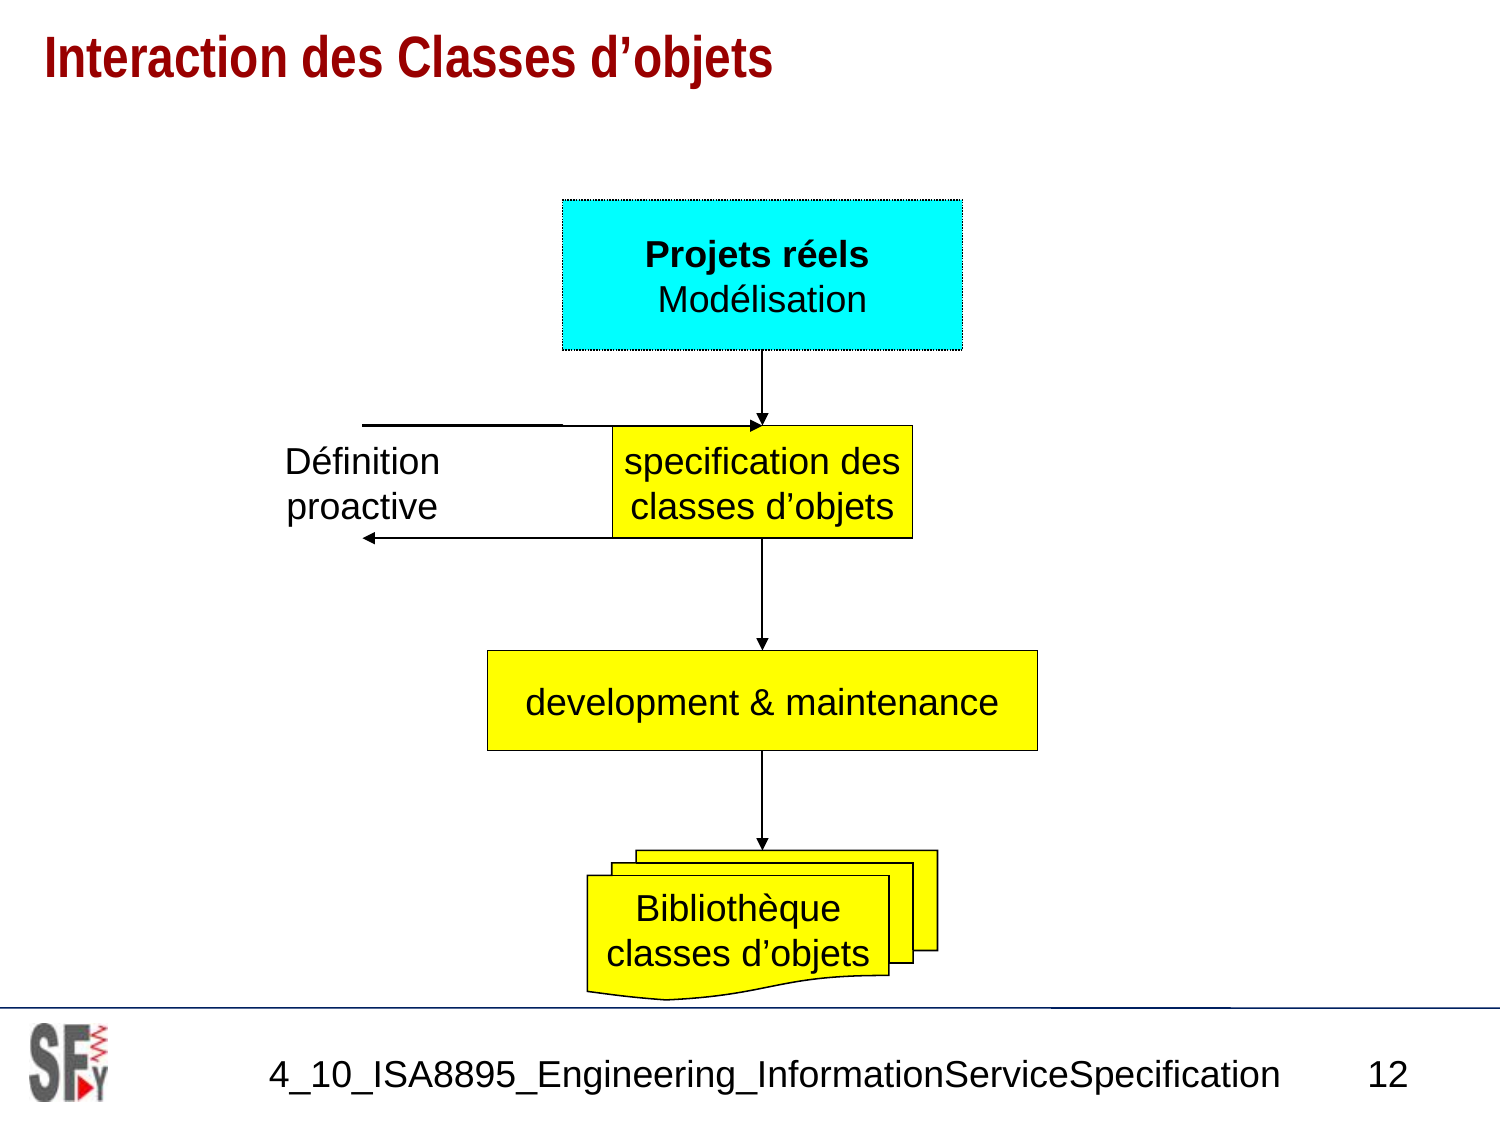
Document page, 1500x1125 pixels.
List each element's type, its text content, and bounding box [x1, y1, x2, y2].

title Interaction des Classes d’objets [29, 12, 1471, 138]
text_box specification des classes d’objets [612, 425, 913, 538]
picture [29, 1023, 108, 1102]
text_box development & maintenance [487, 650, 1038, 751]
text_box Projets réels Modélisation [562, 199, 963, 350]
slide_number <numéro> [1352, 1034, 1490, 1103]
text_box Bibliothèque classes d’objets [587, 850, 938, 1000]
footer 4_10_ISA8895_Engineering_InformationServiceSpecification [253, 1034, 1336, 1103]
text_box Définition proactive [212, 425, 513, 538]
